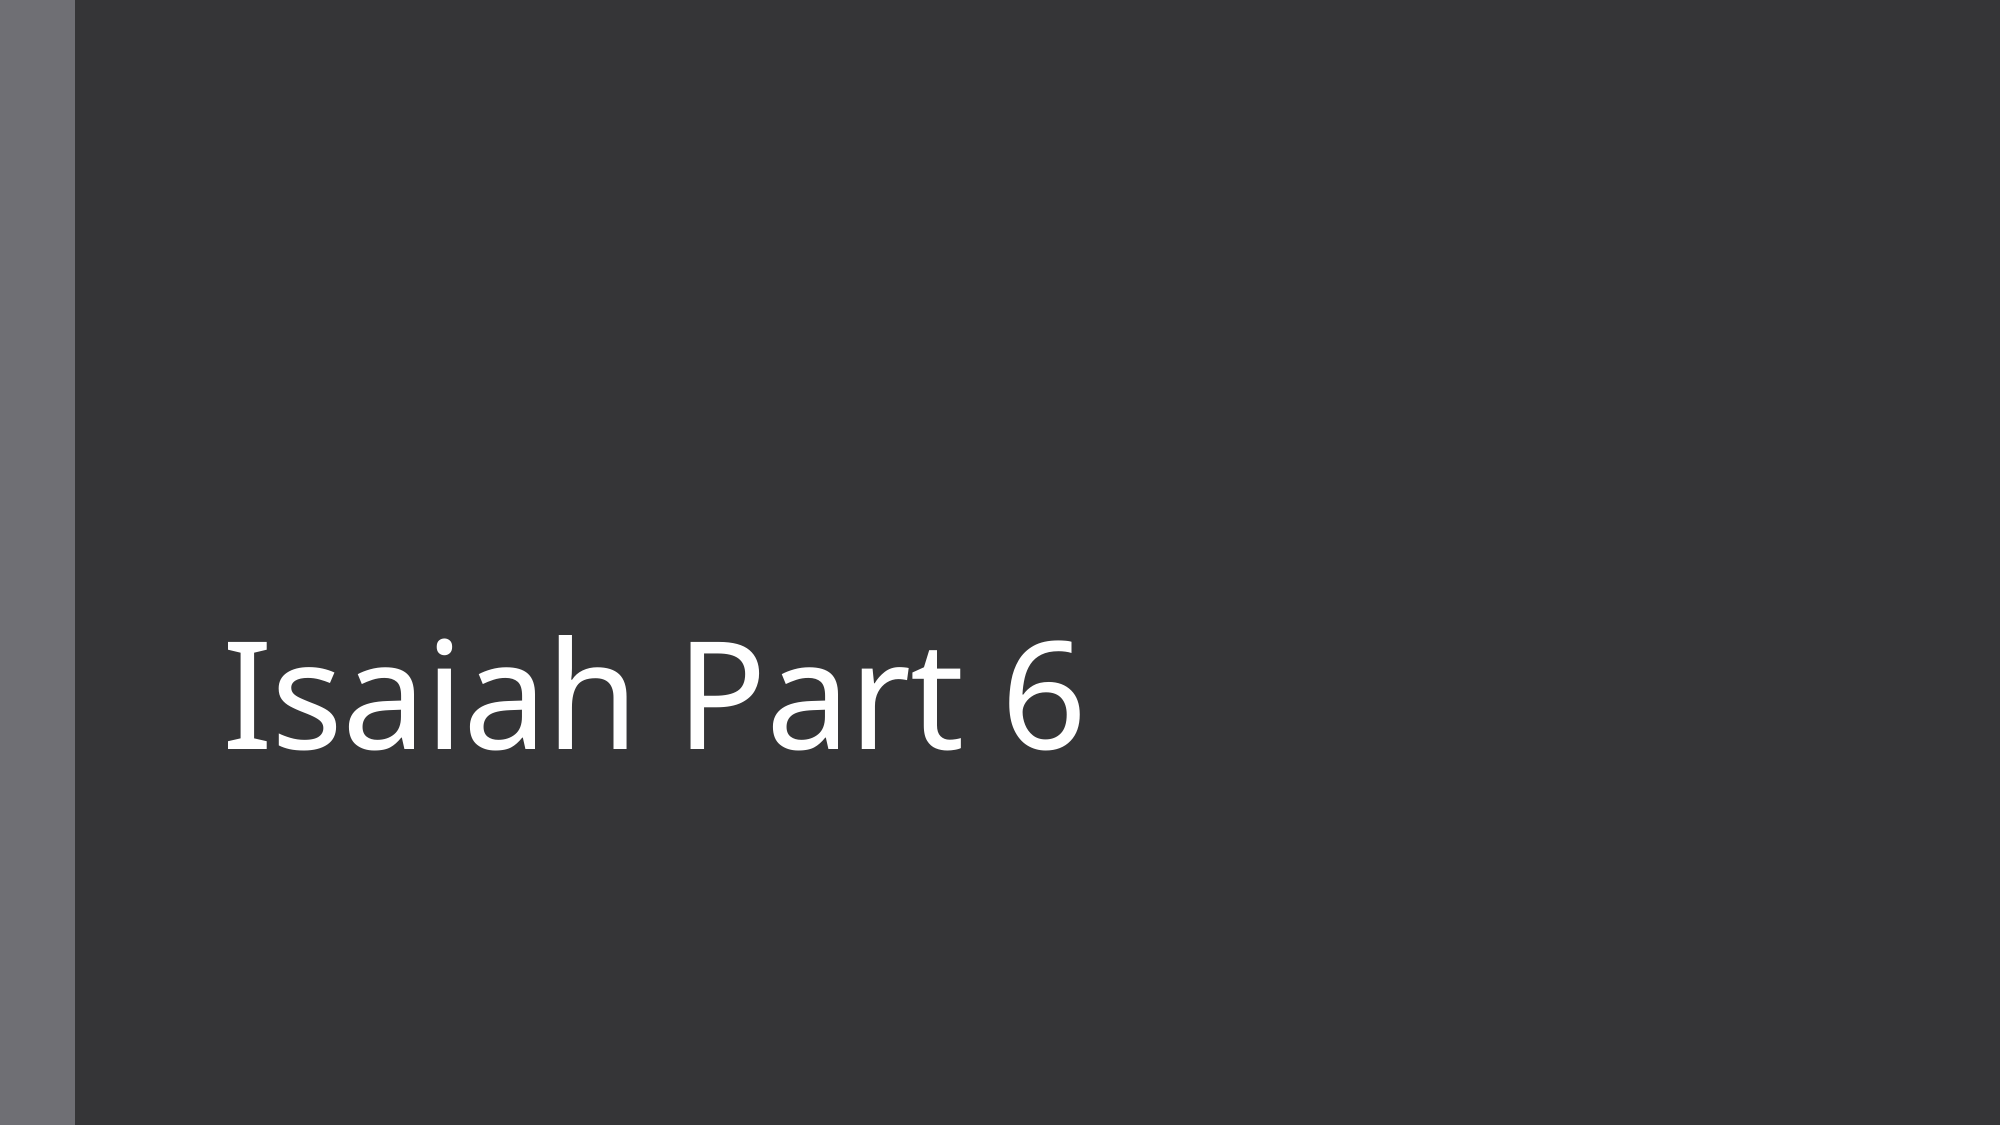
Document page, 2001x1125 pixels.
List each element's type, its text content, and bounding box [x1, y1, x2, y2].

title Isaiah Part 6 [206, 124, 1752, 788]
